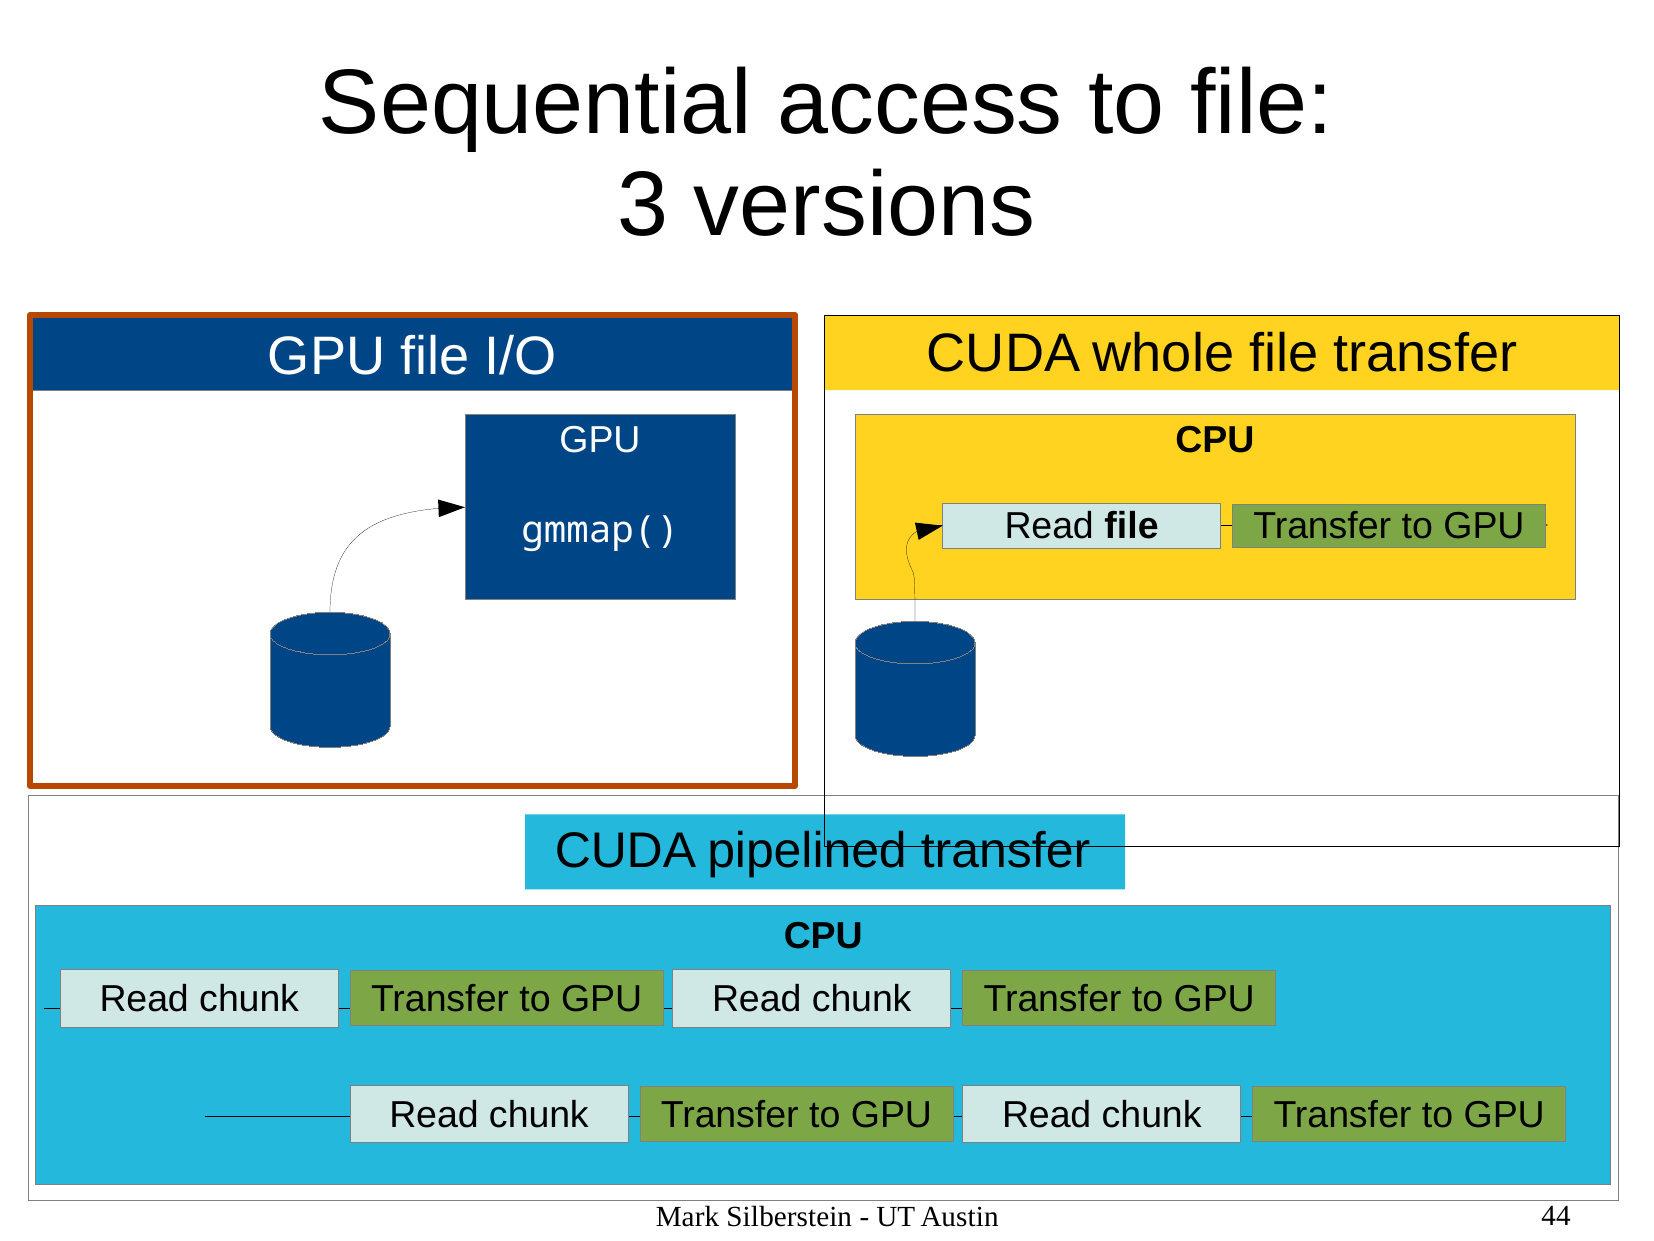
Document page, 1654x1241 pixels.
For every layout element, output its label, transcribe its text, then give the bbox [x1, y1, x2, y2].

text_box CUDA whole file transfer [824, 315, 1620, 781]
text_box Read file [942, 503, 1221, 549]
text_box Transfer to GPU [350, 970, 664, 1026]
text_box [525, 814, 824, 890]
text_box Read chunk [60, 969, 339, 1028]
text_box Read chunk [962, 1085, 1241, 1143]
text_box Read chunk [672, 969, 951, 1028]
text_box CUDA pipelined transfer [539, 815, 1120, 907]
text_box Transfer to GPU [962, 970, 1276, 1026]
text_box Read chunk [350, 1085, 629, 1143]
title Sequential access to file: 3 versions [82, 49, 1571, 257]
text_box [855, 621, 976, 757]
text_box CUDA pipelined transfer [825, 815, 1120, 846]
text_box CPU [35, 905, 1611, 1185]
text_box Transfer to GPU [1232, 504, 1546, 548]
text_box [270, 612, 391, 748]
text_box [825, 814, 1126, 846]
text_box GPU file I/O [30, 315, 796, 786]
text_box [1120, 847, 1126, 890]
text_box GPU gmmap() [465, 414, 736, 600]
text_box Transfer to GPU [1252, 1086, 1566, 1142]
text_box Transfer to GPU [640, 1086, 954, 1142]
